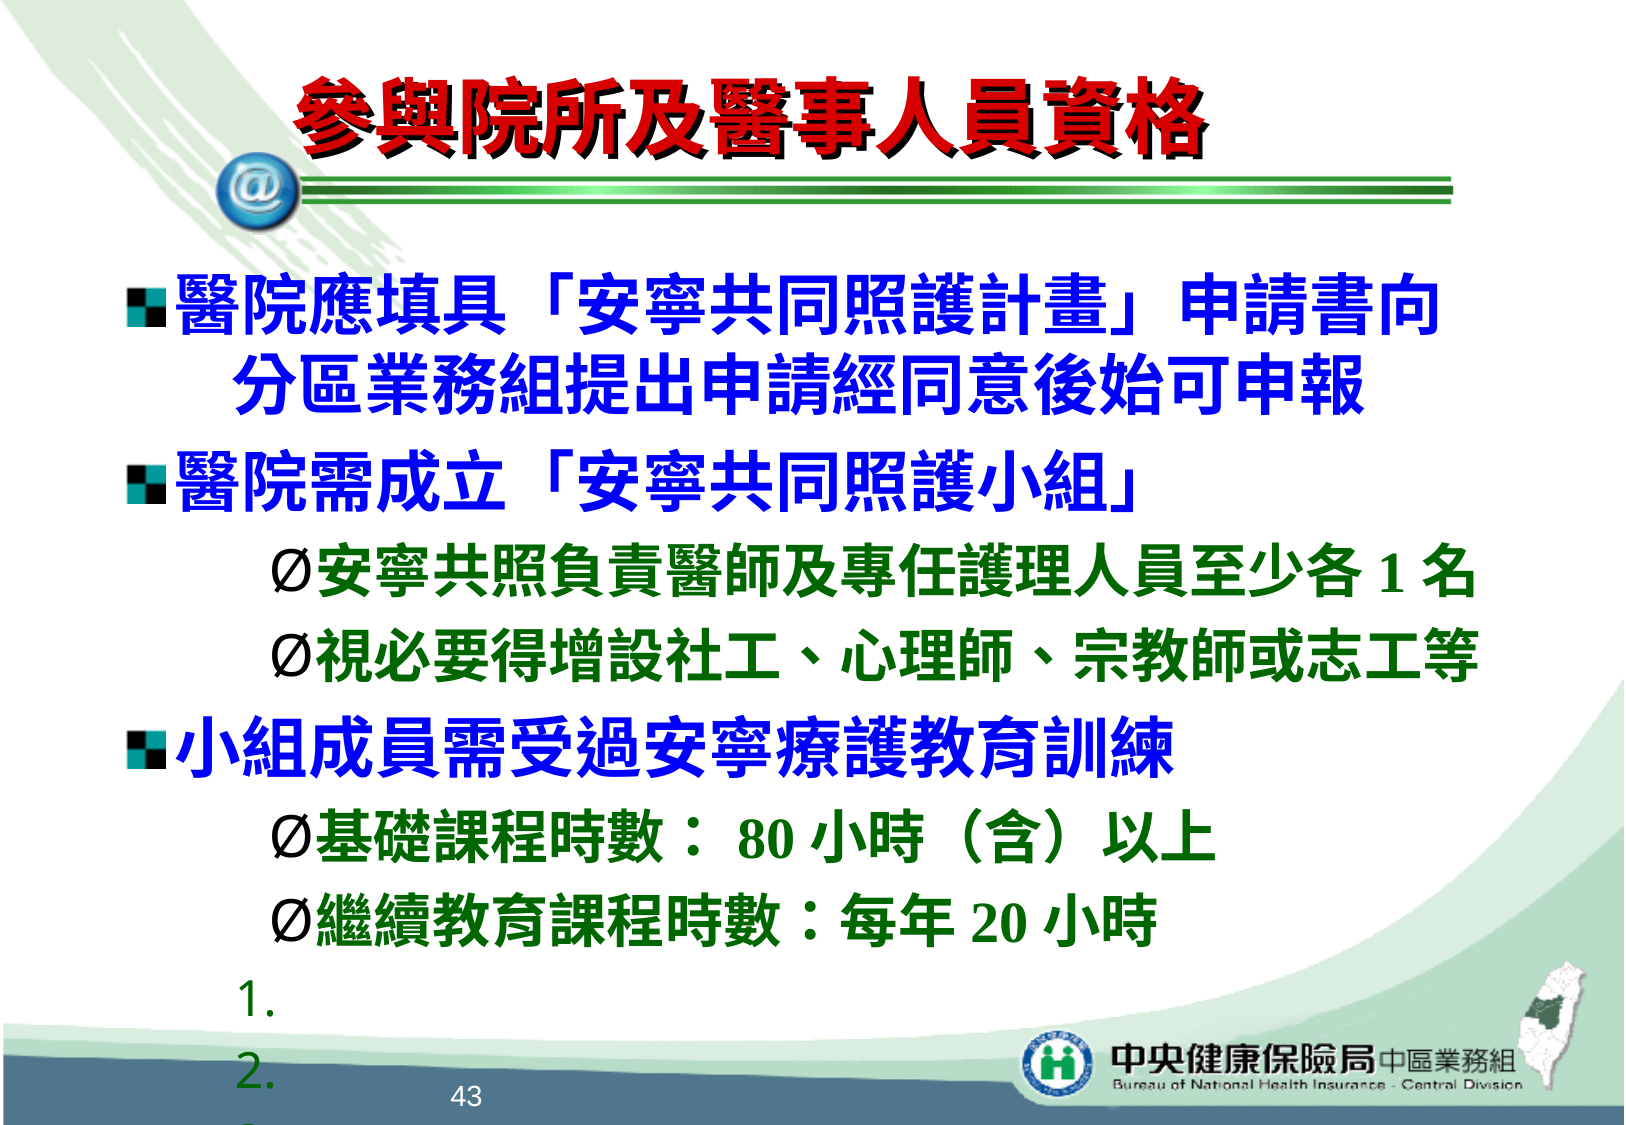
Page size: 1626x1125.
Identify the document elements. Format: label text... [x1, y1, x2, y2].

list 醫院應填具「安寧共同照護計畫」申請書向分區業務組提出申請經同意後始可申報 醫院需成立「安寧共同照護小組」 安寧共照負責醫師及專任護理人員至少各1名 視必要得增設社工、心理師、宗教師或志工等 小組成員需受過安寧療護教育訓練 基礎課程時數：80小時（含）以上 繼續教育課程時數：每年20小時 [103, 255, 1522, 1059]
text_box [435, 1065, 815, 1125]
title 參與院所及醫事人員資格 [275, 20, 1625, 209]
